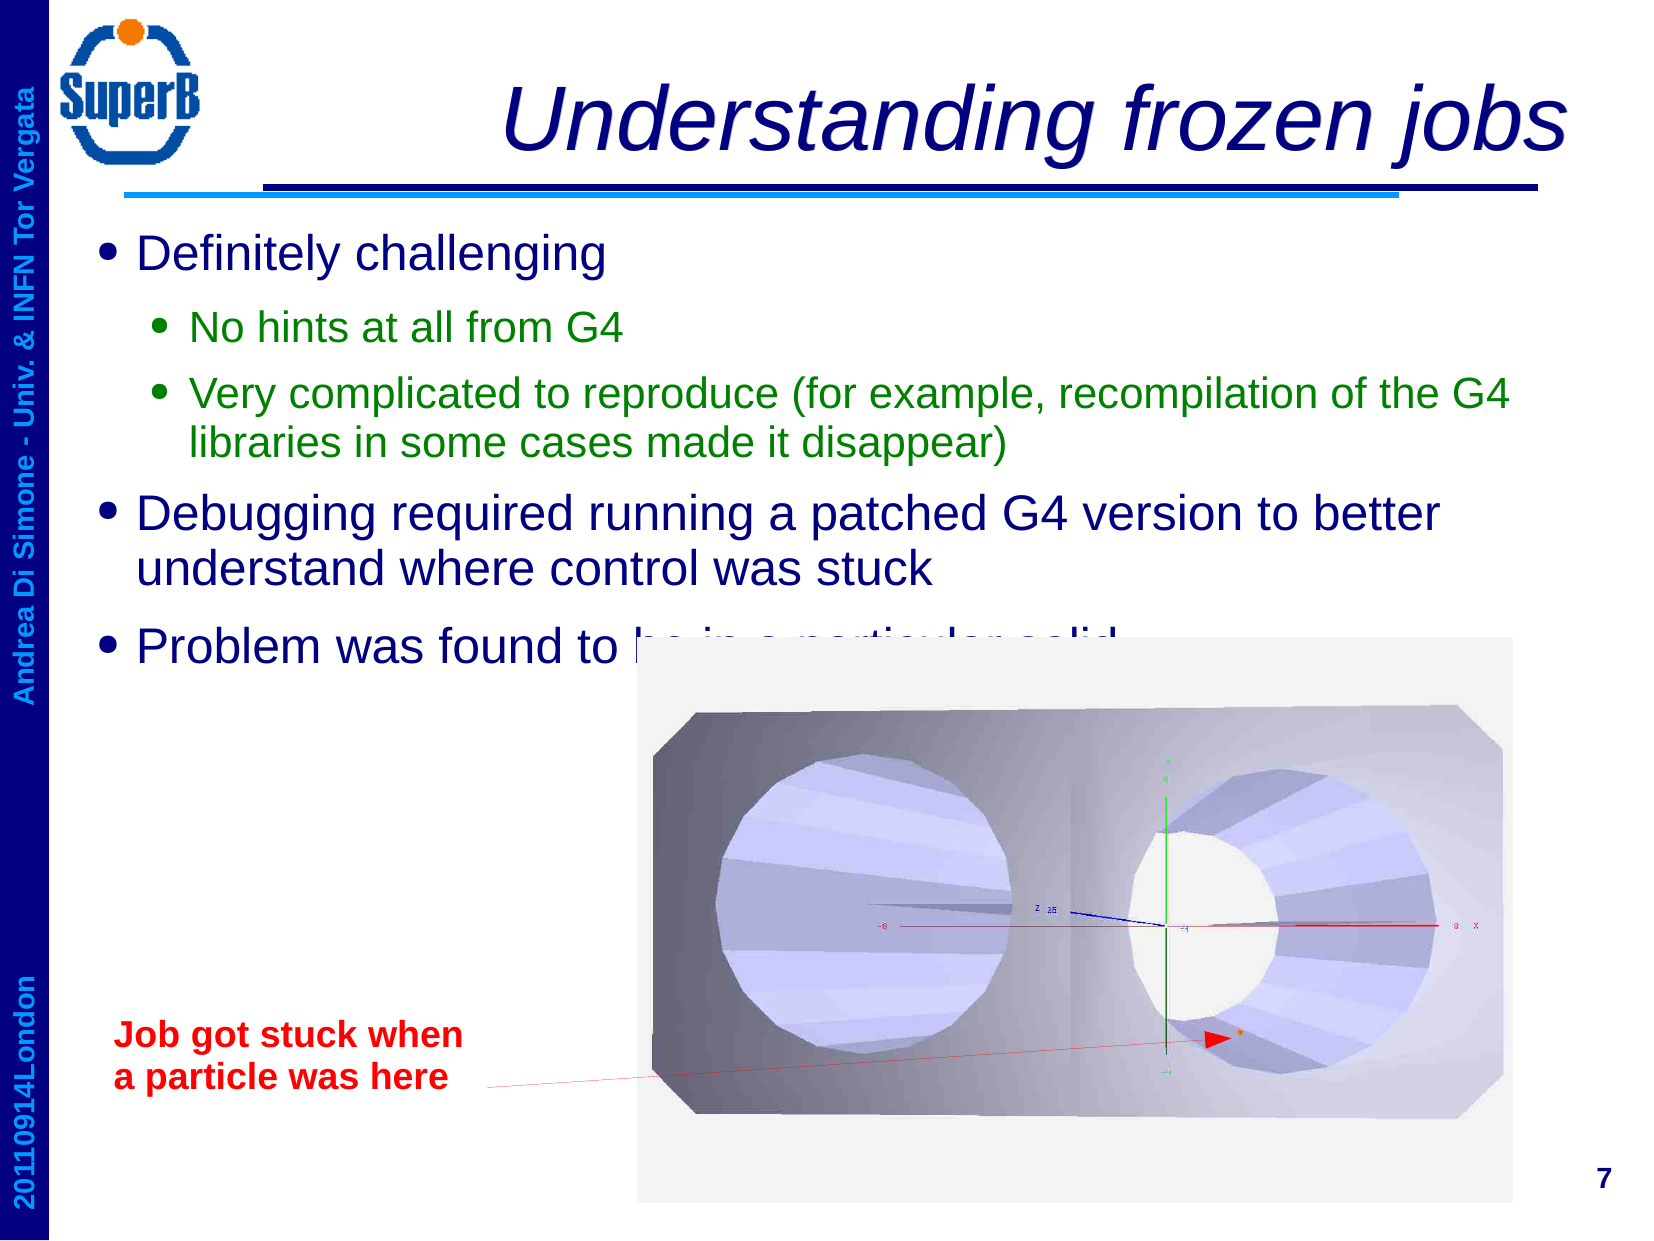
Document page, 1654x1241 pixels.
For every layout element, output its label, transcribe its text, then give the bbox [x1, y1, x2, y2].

picture [637, 637, 1513, 1203]
list Definitely challenging No hints at all from G4 Very complicated to reproduce (for example, recompilation of the G4 libraries in some cases made it disappear) Debugging required running a patched G4 version to better understand where control was stuck Problem was found to be in a particular solid [82, 225, 1571, 676]
text_box Job got stuck when a particle was here [98, 1006, 481, 1106]
picture [51, 16, 208, 170]
title Understanding frozen jobs [82, 49, 1571, 188]
